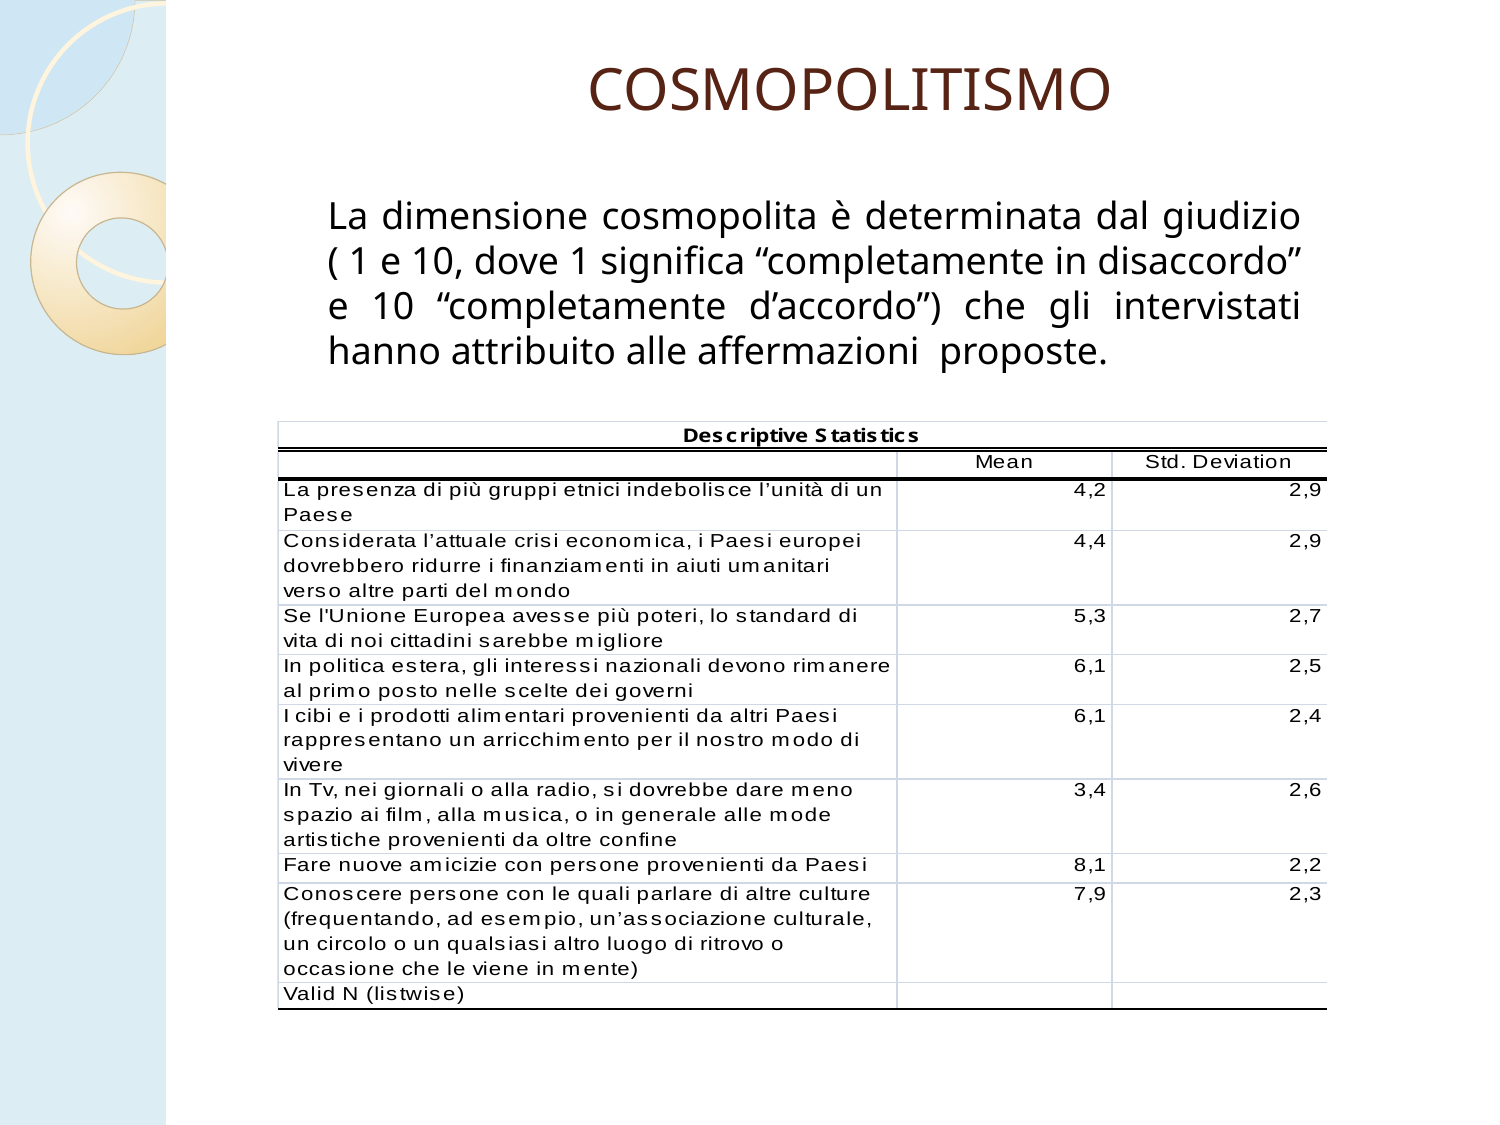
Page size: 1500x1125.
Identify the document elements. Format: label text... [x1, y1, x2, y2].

title COSMOPOLITISMO [235, 45, 1466, 197]
picture [277, 420, 1329, 1012]
text_box La dimensione cosmopolita è determinata dal giudizio ( 1 e 10, dove 1 significa “completamente in disaccordo” e 10 “completamente d’accordo”) che gli intervistati hanno attribuito alle affermazioni proposte. [312, 184, 1317, 380]
